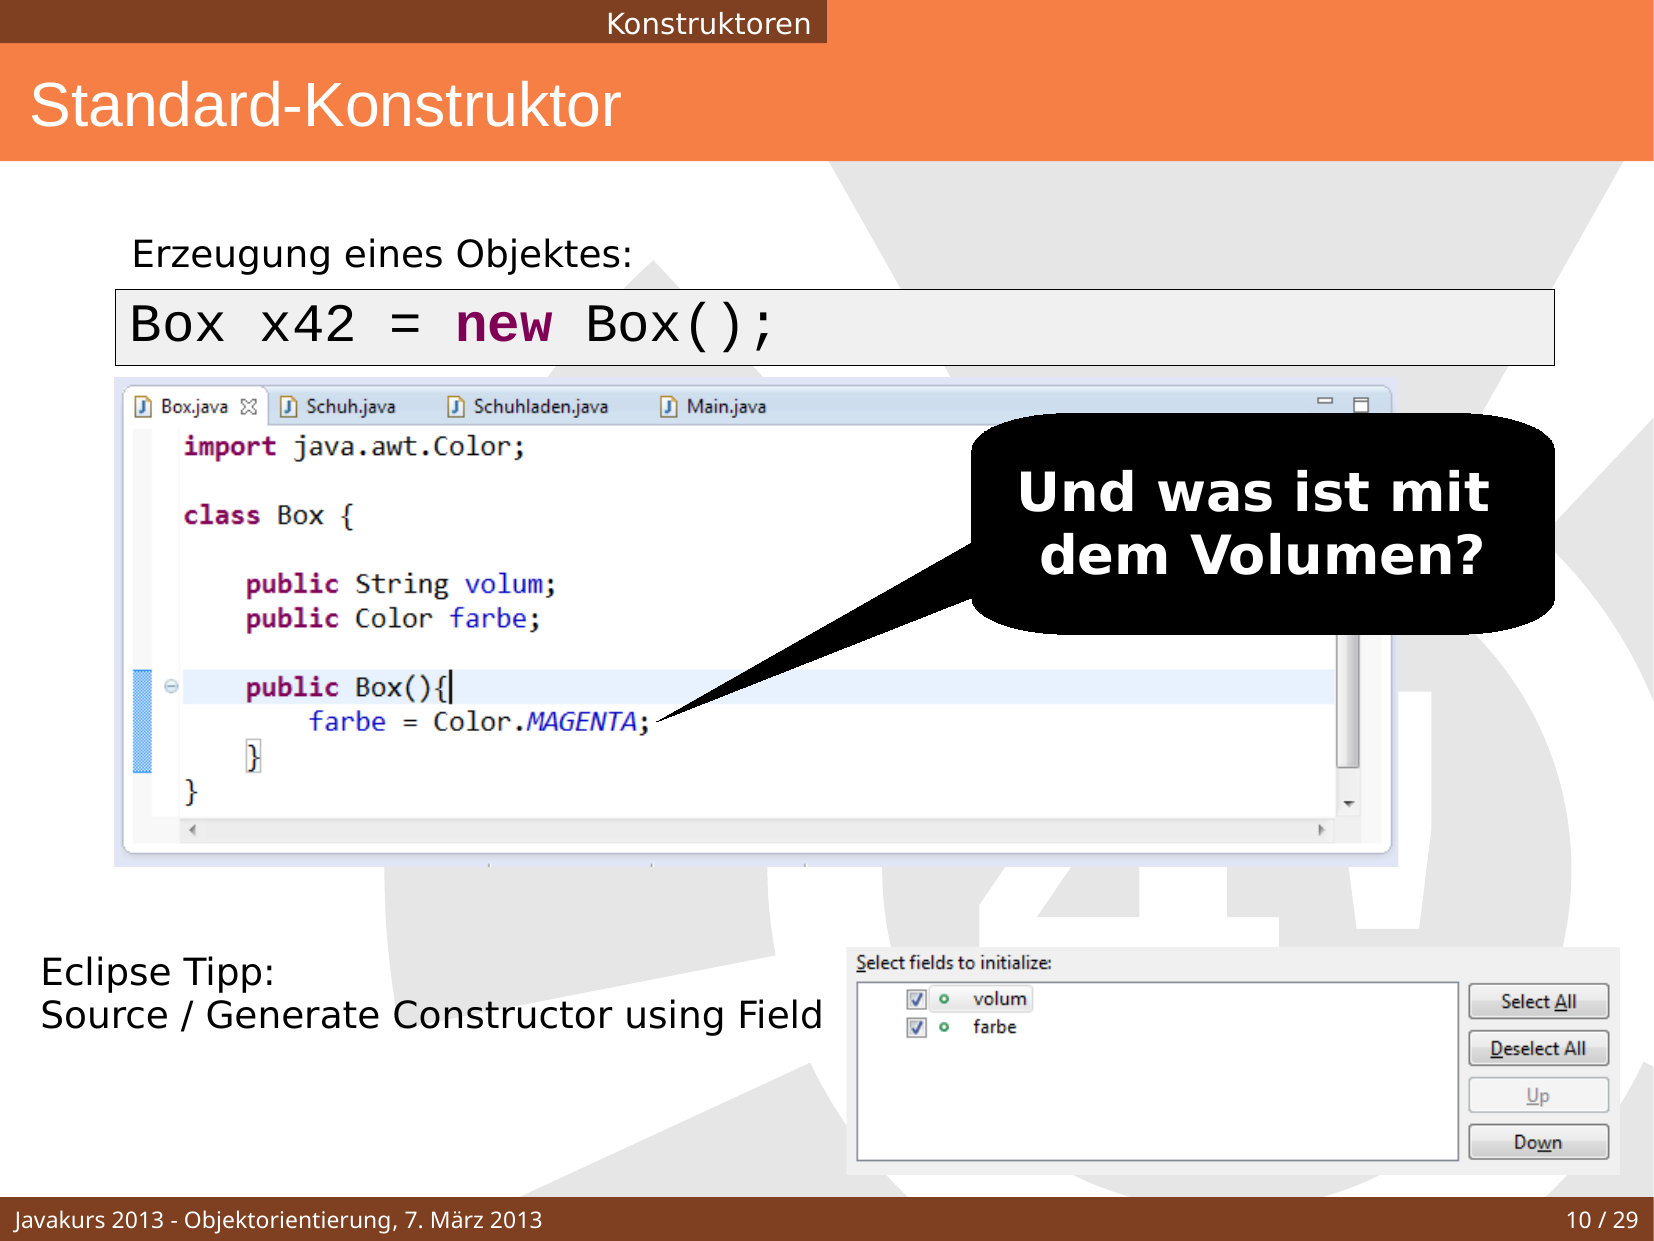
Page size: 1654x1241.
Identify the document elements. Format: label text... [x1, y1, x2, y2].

text_box Eclipse Tipp: Source / Generate Constructor using Field [25, 943, 840, 1046]
title Standard-Konstruktor [29, 67, 1595, 143]
text_box Konstruktoren [29, 0, 827, 50]
text_box Erzeugung eines Objektes: [116, 225, 650, 285]
picture [114, 377, 1399, 867]
text_box Box x42 = new Box(); [115, 289, 1555, 366]
picture [846, 947, 1620, 1175]
text_box Und was ist mit dem Volumen? [656, 413, 1555, 722]
